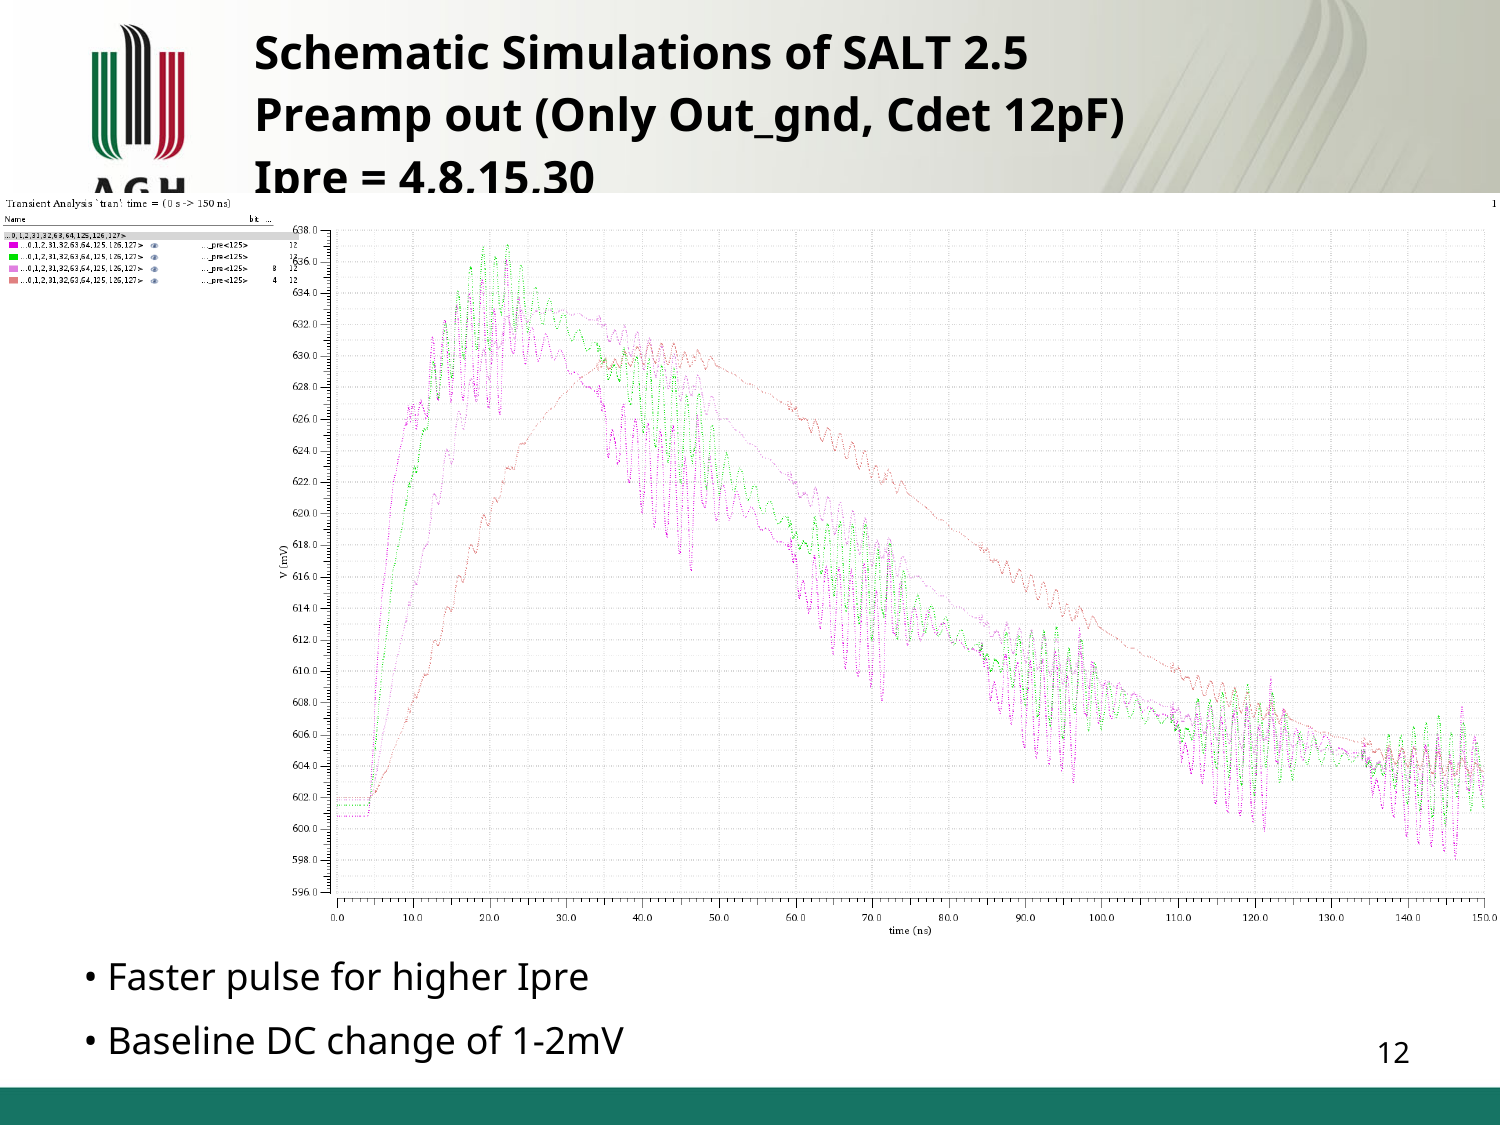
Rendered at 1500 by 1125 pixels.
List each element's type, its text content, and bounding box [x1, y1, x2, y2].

list Faster pulse for higher Ipre Baseline DC change of 1-2mV [23, 950, 1465, 1081]
picture [0, 0, 1500, 1125]
title Schematic Simulations of SALT 2.5 Preamp out (Only Out_gnd, Cdet 12pF) Ipre = 4,8,15,30 [254, 34, 1489, 193]
